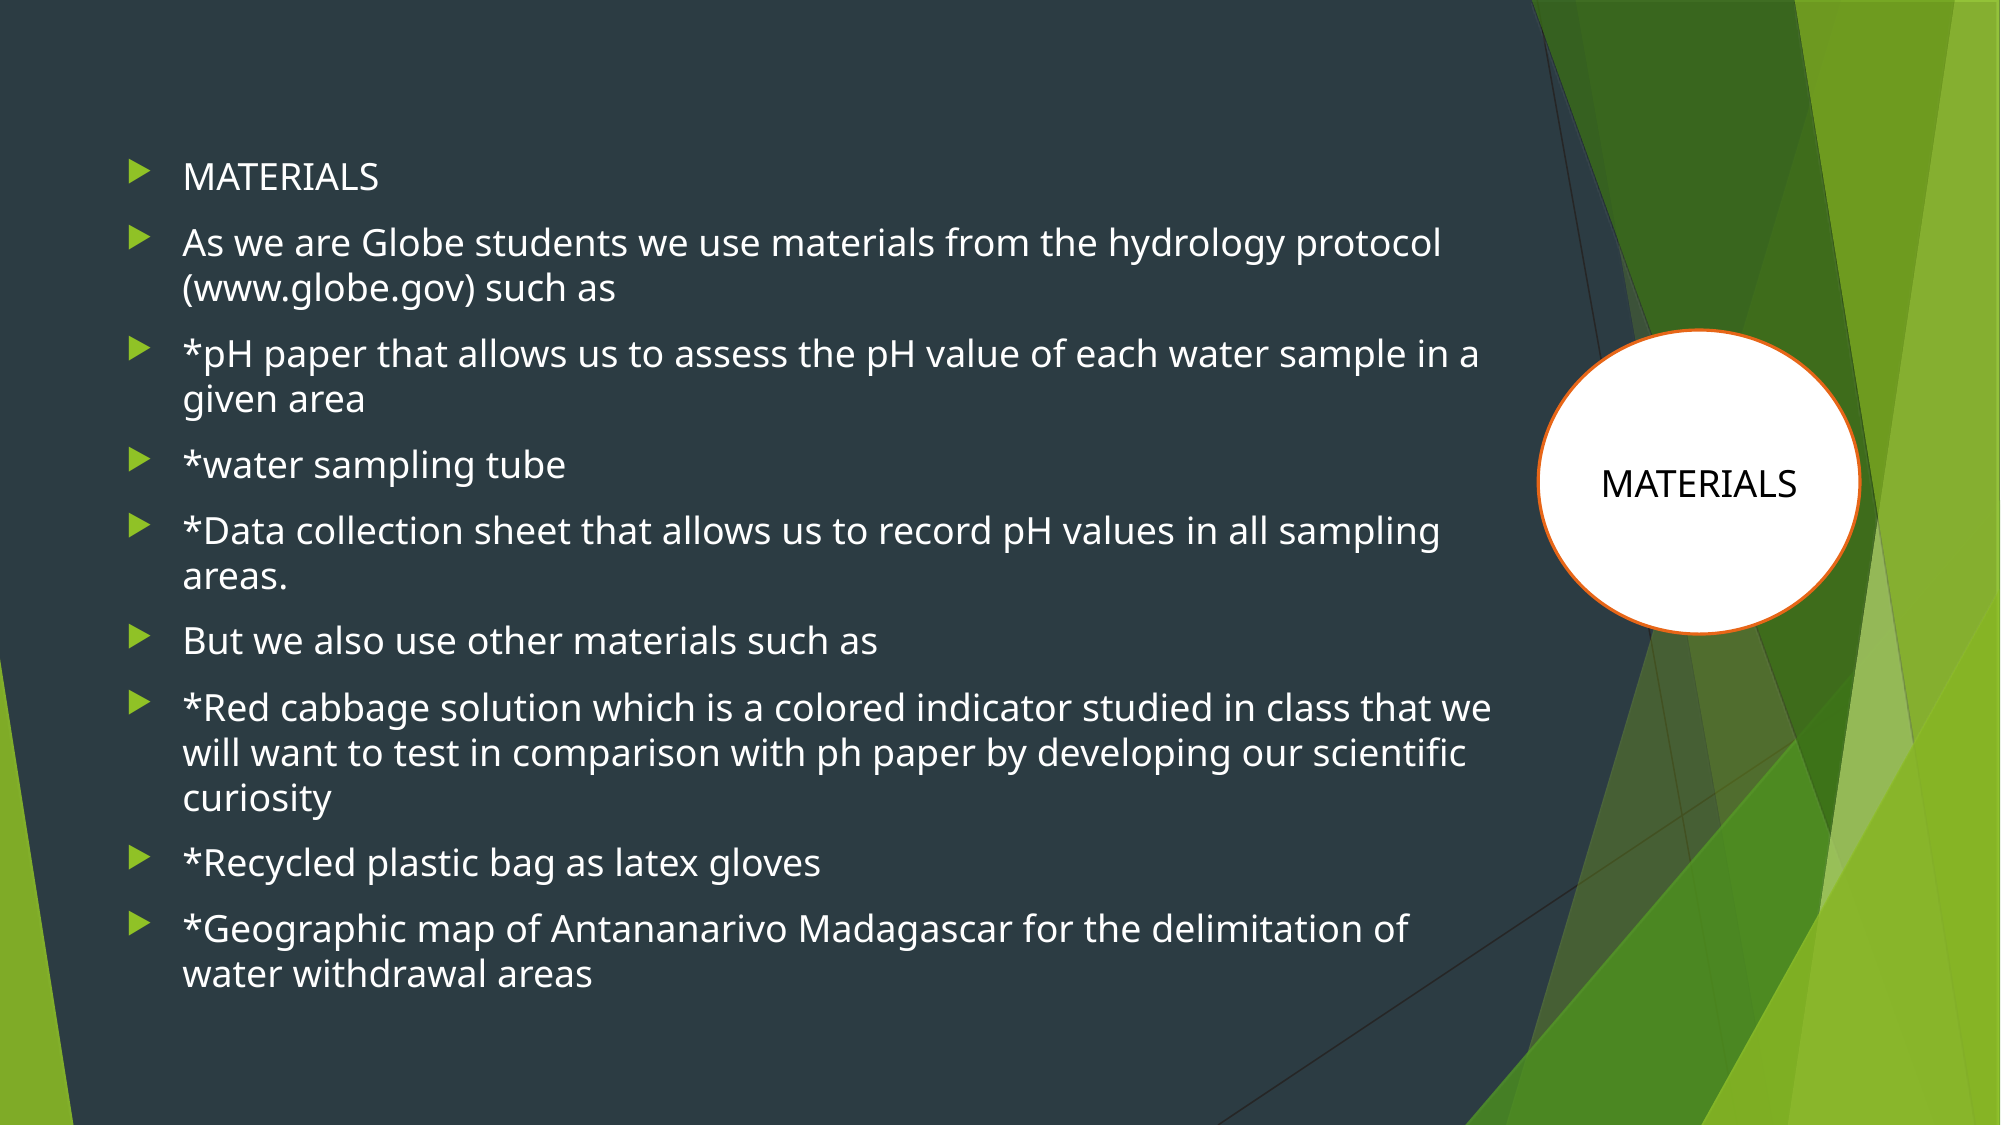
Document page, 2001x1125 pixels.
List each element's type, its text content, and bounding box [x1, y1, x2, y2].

text_box MATERIALS [1538, 329, 1861, 635]
list MATERIALS As we are Globe students we use materials from the hydrology protocol (www.globe.gov) such as *pH paper that allows us to assess the pH value of each water sample in a given area *water sampling tube *Data collection sheet that allows us to record pH values ​​in all sampling areas. But we also use other materials such as *Red cabbage solution which is a colored indicator studied in class that we will want to test in comparison with ph paper by developing our scientific curiosity *Recycled plastic bag as latex gloves *Geographic map of Antananarivo Madagascar for the delimitation of water withdrawal areas [111, 145, 1522, 991]
